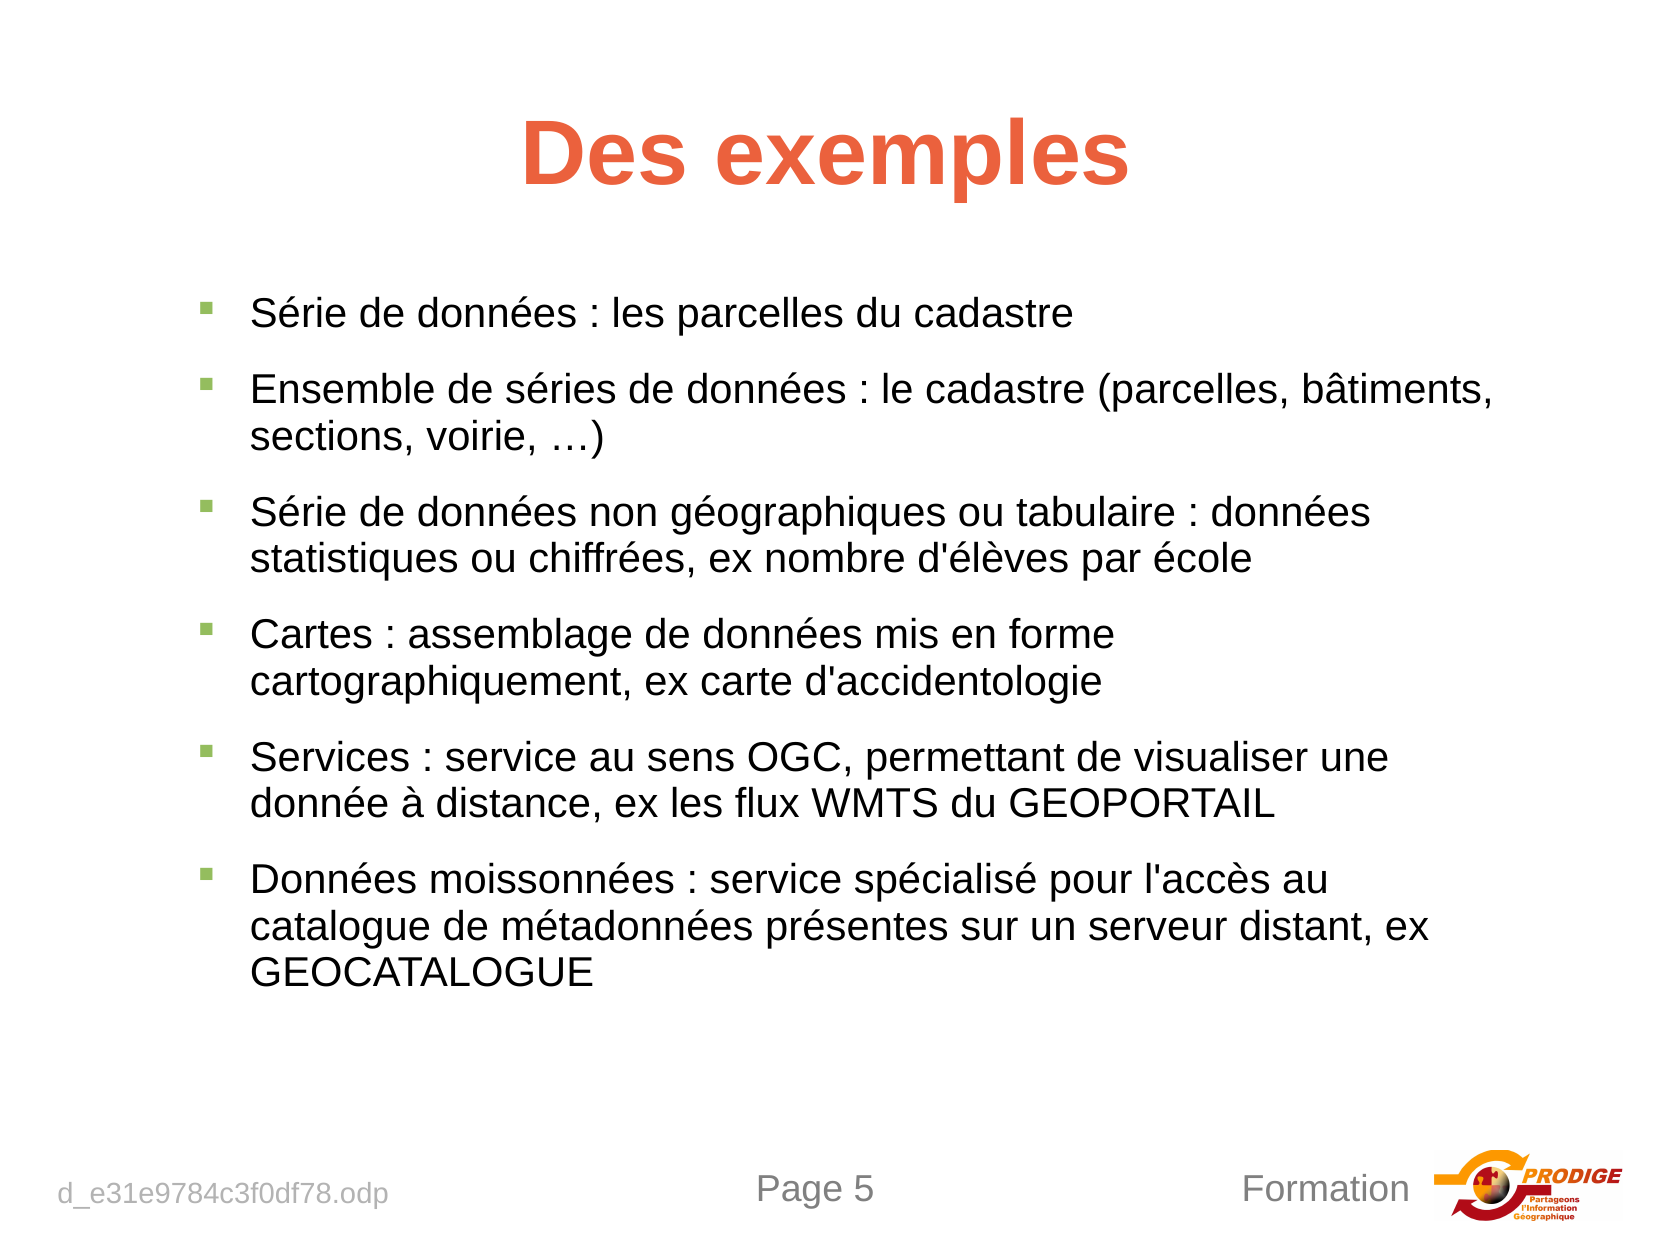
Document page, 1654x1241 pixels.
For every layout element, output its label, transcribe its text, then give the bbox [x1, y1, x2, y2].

picture [1434, 1150, 1623, 1221]
title Des exemples [82, 56, 1571, 250]
list Série de données : les parcelles du cadastre Ensemble de séries de données : le cadastre (parcelles, bâtiments, sections, voirie, …) Série de données non géographiques ou tabulaire : données statistiques ou chiffrées, ex nombre d'élèves par école Cartes : assemblage de données mis en forme cartographiquement, ex carte d'accidentologie Services : service au sens OGC, permettant de visualiser une donnée à distance, ex les flux WMTS du GEOPORTAIL Données moissonnées : service spécialisé pour l'accès au catalogue de métadonnées présentes sur un serveur distant, ex GEOCATALOGUE [179, 290, 1509, 1094]
